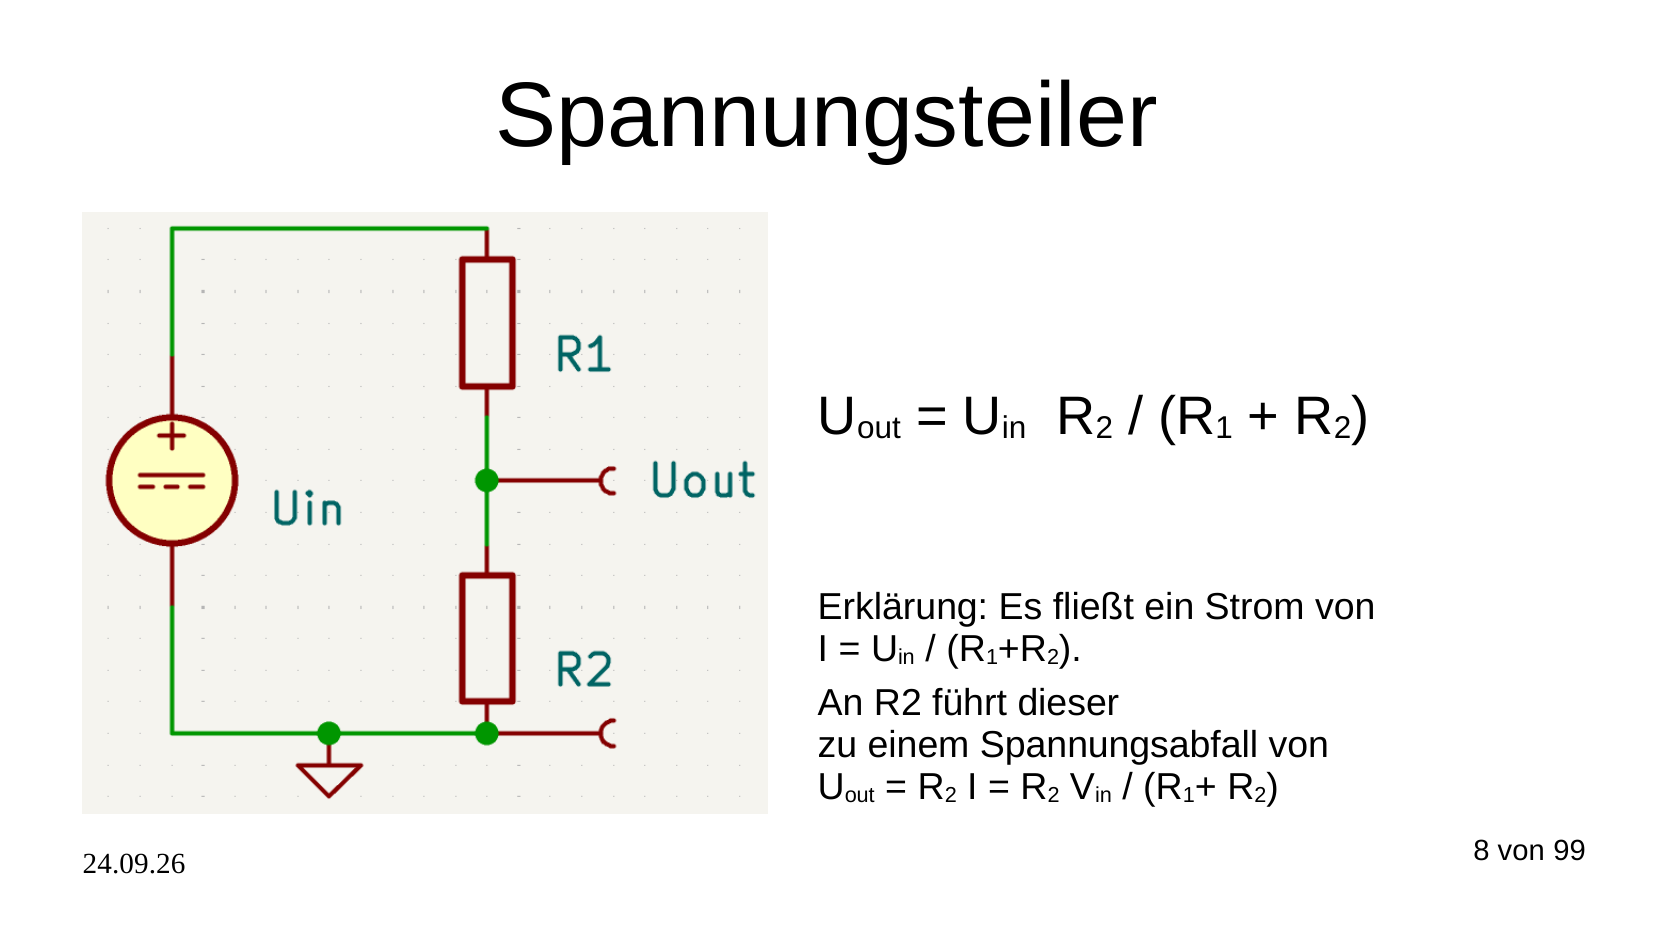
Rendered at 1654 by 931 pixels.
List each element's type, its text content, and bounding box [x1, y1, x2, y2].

text_box Uout = Uin R2 / (R1 + R2) [803, 377, 1501, 514]
picture [82, 212, 768, 814]
text_box Erklärung: Es fließt ein Strom von I = Uin / (R1+R2). An R2 führt dieser zu einem Spannungsabfall von Uout = R2 I = R2 Vin / (R1+ R2) [802, 578, 1392, 815]
title Spannungsteiler [82, 37, 1571, 193]
